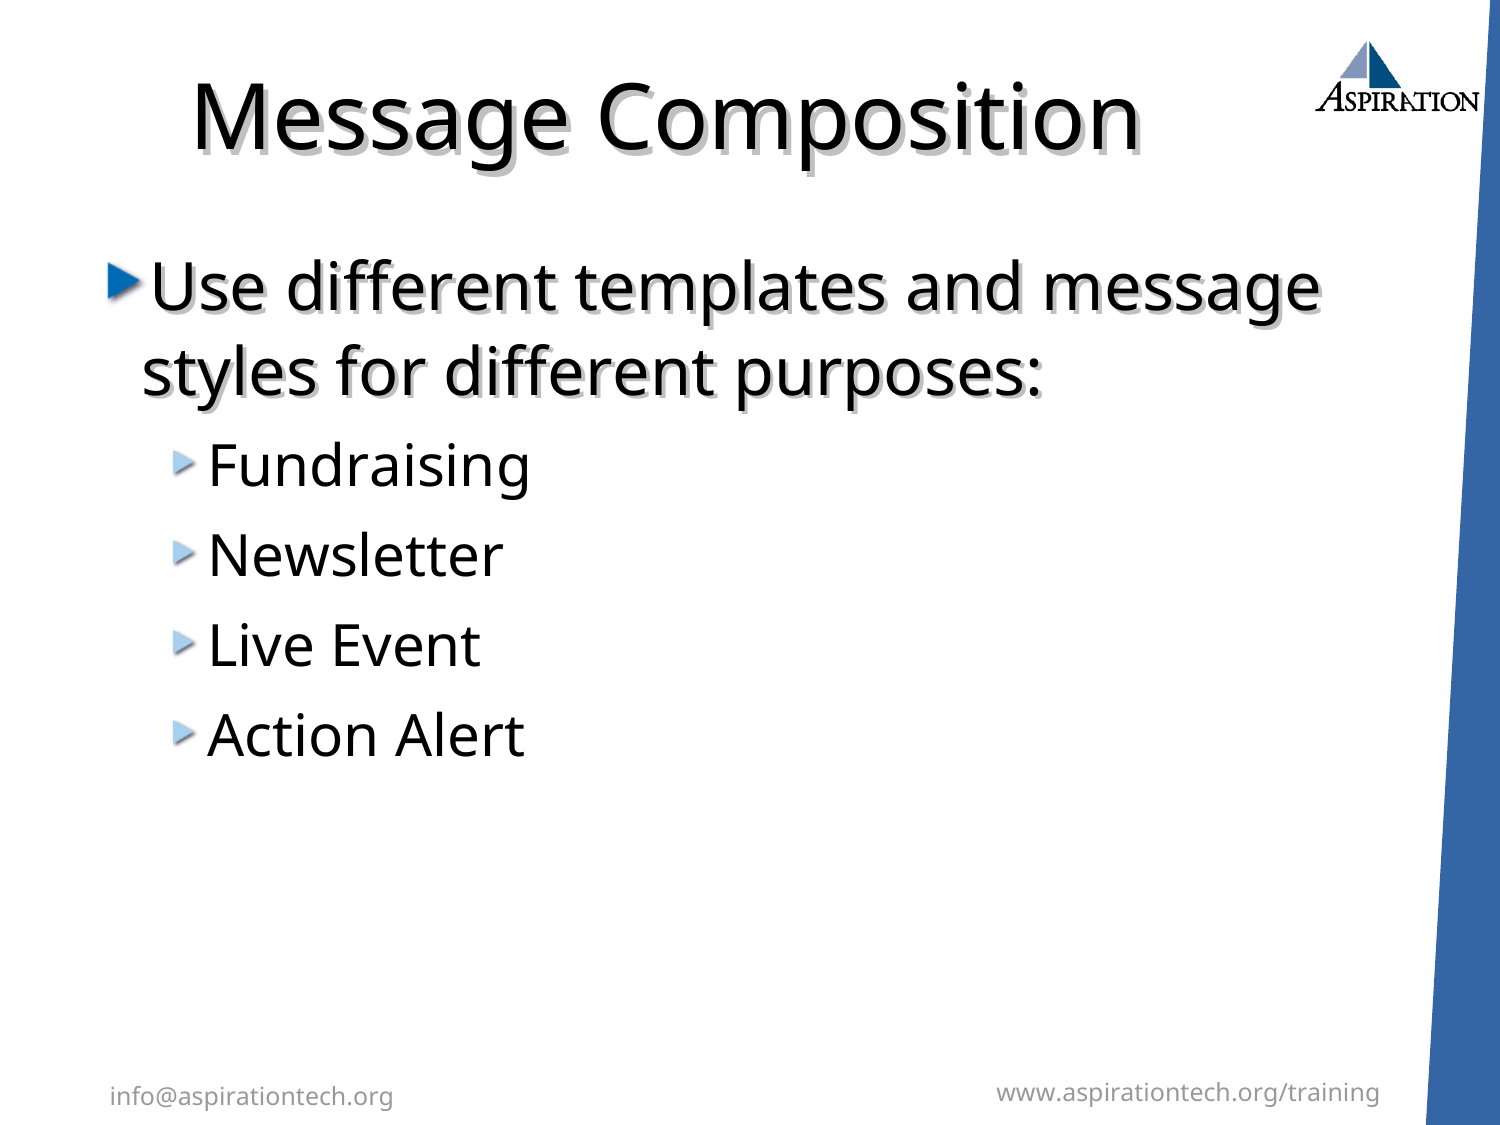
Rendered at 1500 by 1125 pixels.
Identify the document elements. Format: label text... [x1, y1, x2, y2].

title Message Composition [49, 19, 1284, 206]
list Use different templates and message styles for different purposes: Fundraising Newsletter Live Event Action Alert [49, 238, 1447, 892]
picture [1315, 41, 1480, 120]
